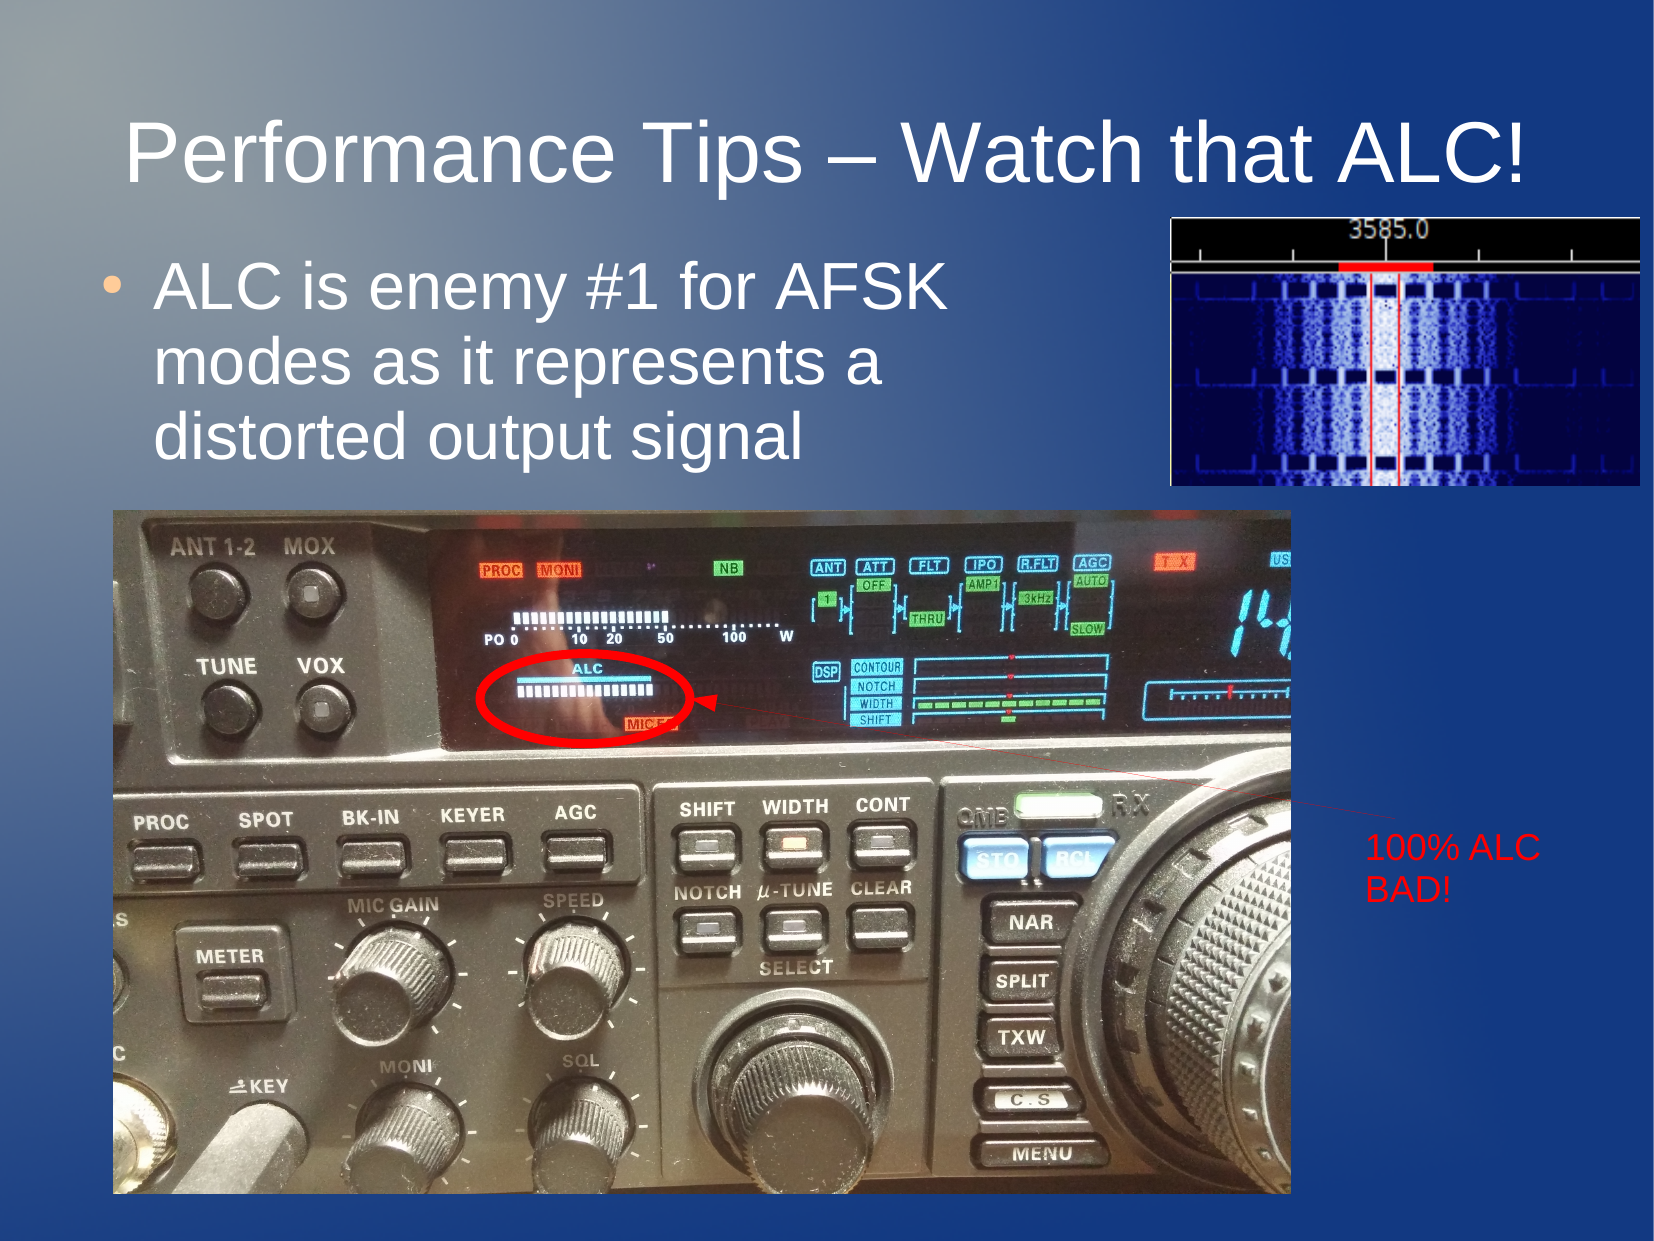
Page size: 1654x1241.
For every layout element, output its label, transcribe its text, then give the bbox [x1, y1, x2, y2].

list ALC is enemy #1 for AFSK modes as it represents a distorted output signal [82, 249, 1141, 1094]
picture [0, 0, 1654, 1241]
text_box 100% ALC BAD! [1350, 818, 1557, 918]
text_box [480, 653, 690, 744]
title Performance Tips – Watch that ALC! [82, 56, 1571, 250]
